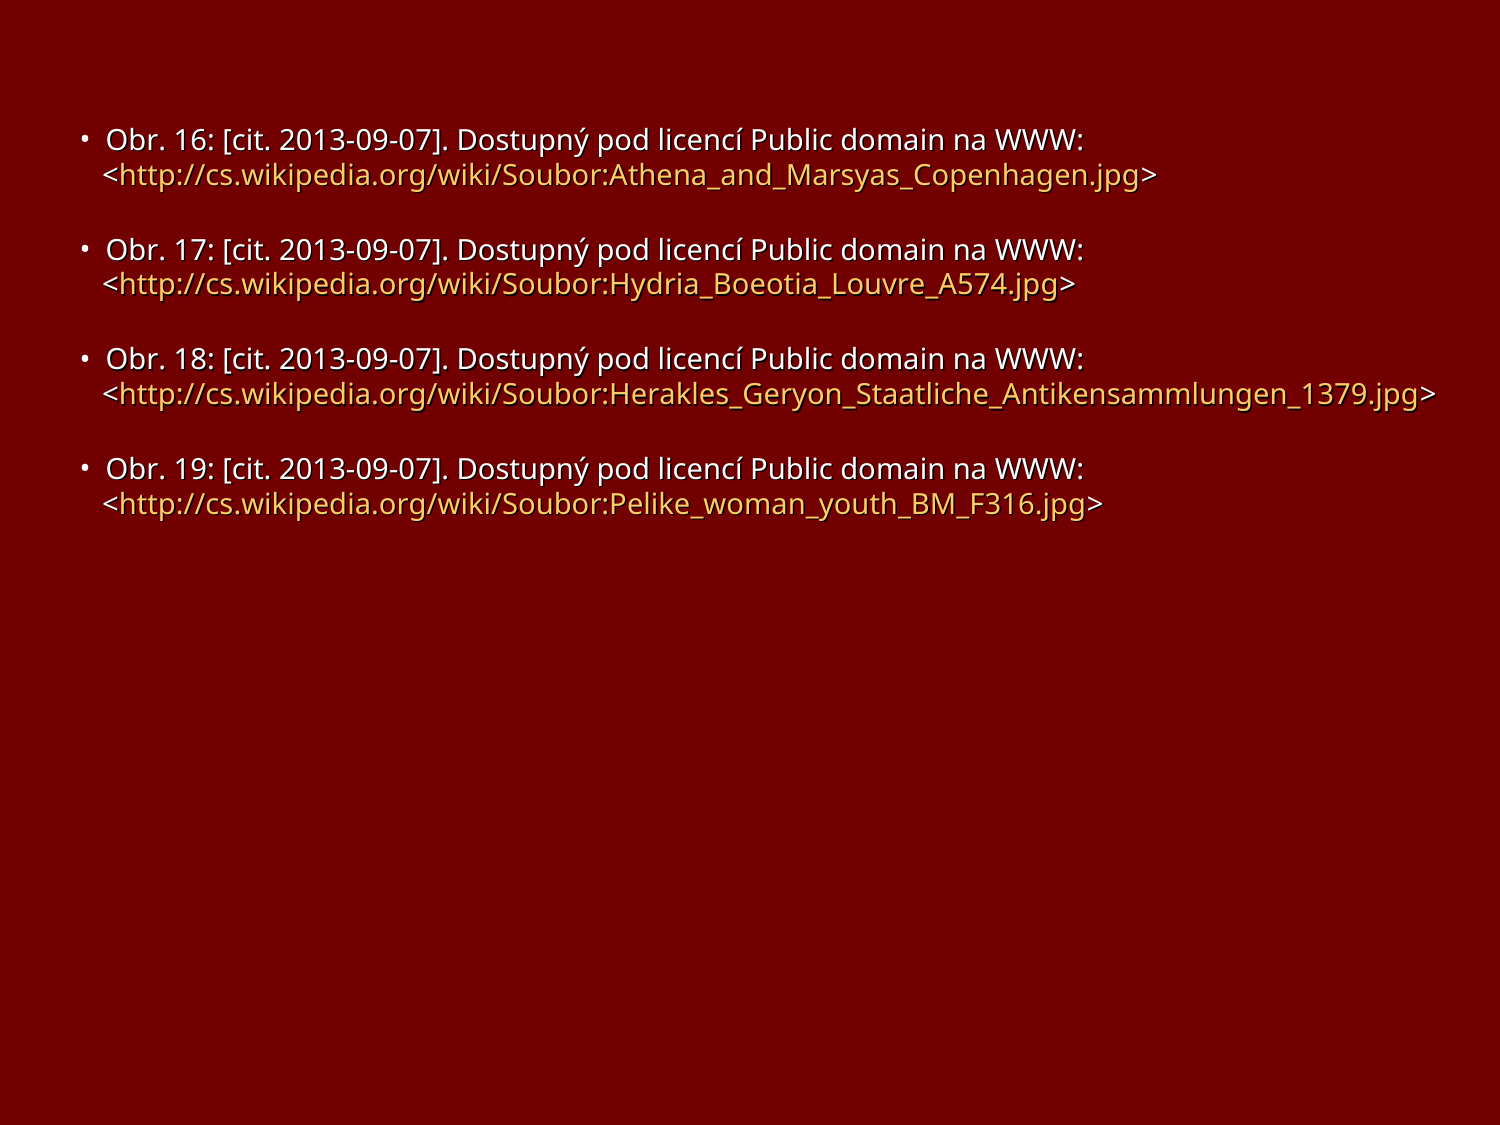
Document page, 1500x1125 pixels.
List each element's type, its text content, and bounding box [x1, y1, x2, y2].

text_box Obr. 16: [cit. 2013-09-07]. Dostupný pod licencí Public domain na WWW: <http://cs.wikipedia.org/wiki/Soubor:Athena_and_Marsyas_Copenhagen.jpg> Obr. 17: [cit. 2013-09-07]. Dostupný pod licencí Public domain na WWW: <http://cs.wikipedia.org/wiki/Soubor:Hydria_Boeotia_Louvre_A574.jpg> Obr. 18: [cit. 2013-09-07]. Dostupný pod licencí Public domain na WWW: <http://cs.wikipedia.org/wiki/Soubor:Herakles_Geryon_Staatliche_Antikensammlungen_1379.jpg> Obr. 19: [cit. 2013-09-07]. Dostupný pod licencí Public domain na WWW: <http://cs.wikipedia.org/wiki/Soubor:Pelike_woman_youth_BM_F316.jpg> [64, 113, 1471, 568]
